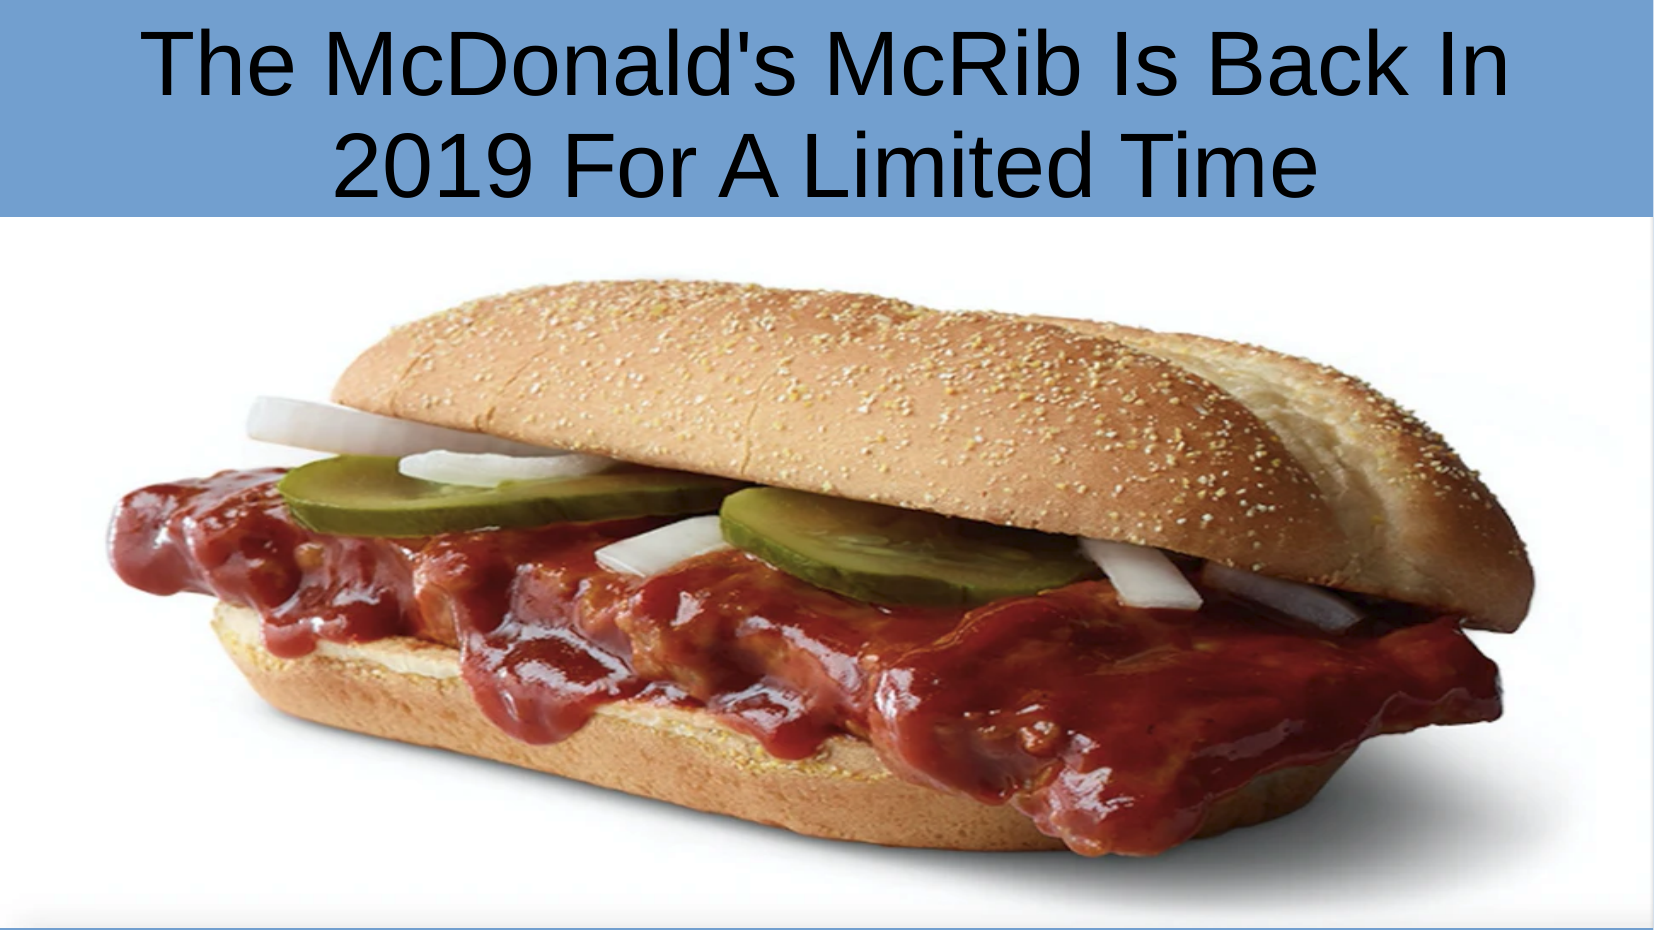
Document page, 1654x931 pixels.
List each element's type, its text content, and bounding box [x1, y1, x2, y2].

title The McDonald's McRib Is Back In 2019 For A Limited Time [82, 12, 1571, 217]
picture [0, 217, 1654, 929]
